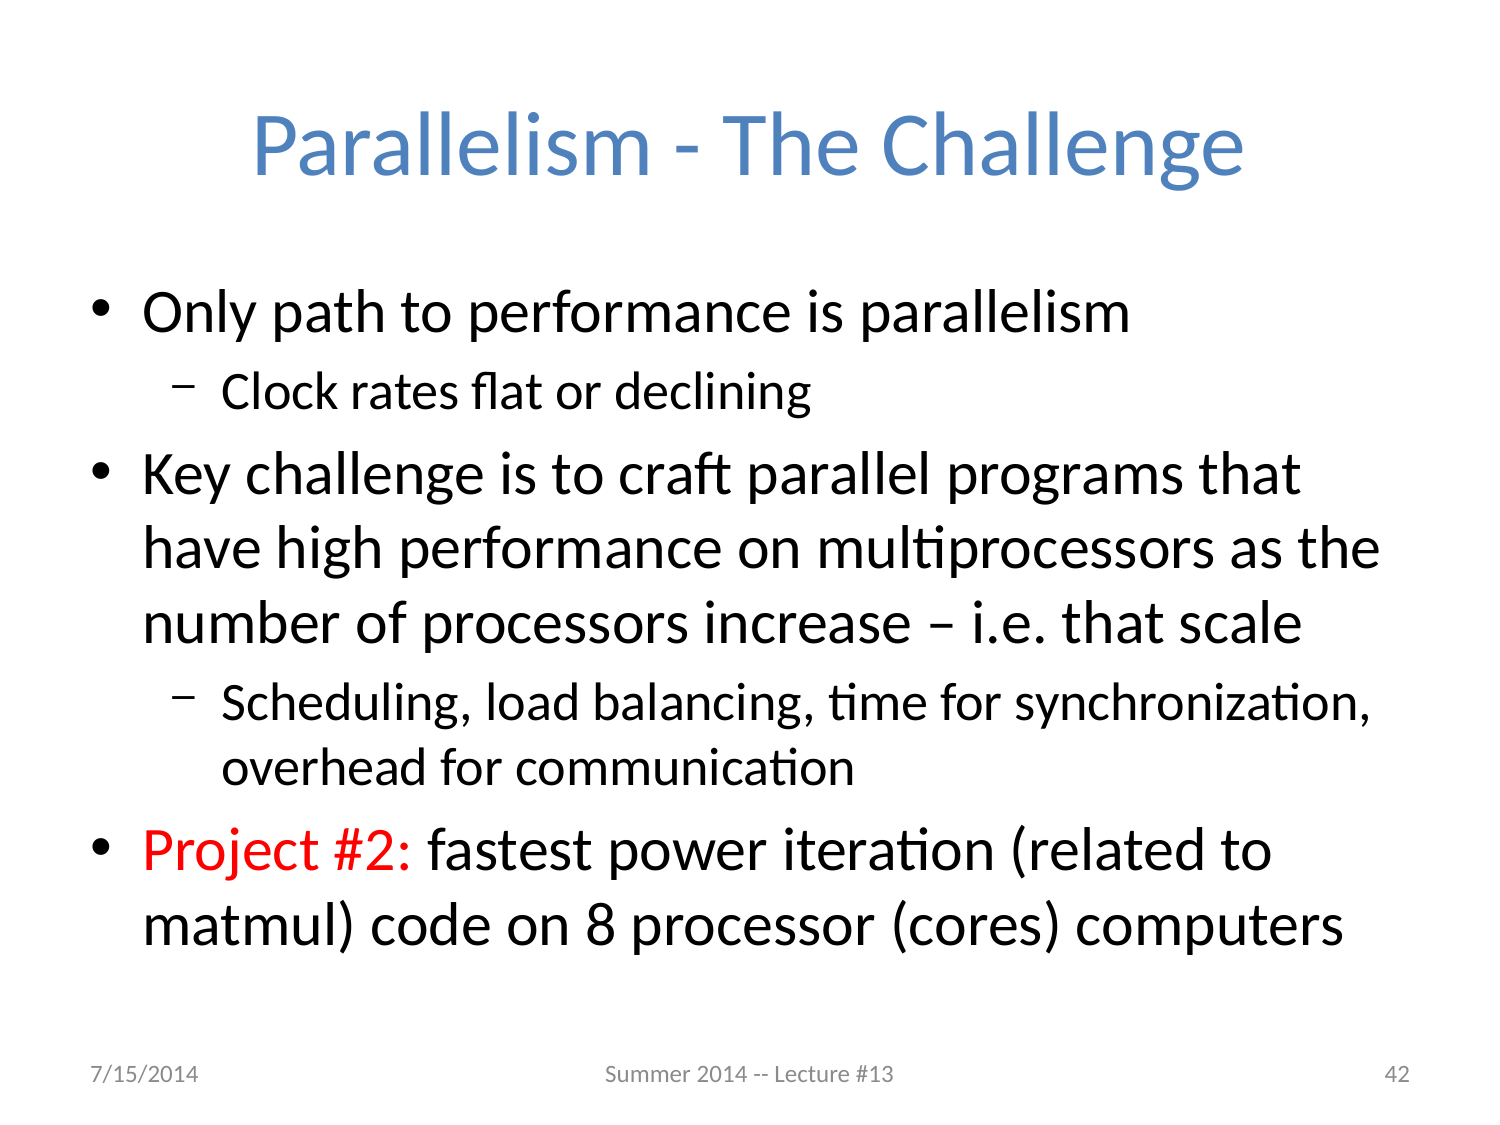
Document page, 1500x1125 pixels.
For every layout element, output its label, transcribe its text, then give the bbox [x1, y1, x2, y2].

title Parallelism - The Challenge [75, 45, 1425, 233]
slide_number <number> [1074, 1042, 1425, 1103]
footer Summer 2014 -- Lecture #13 [512, 1042, 988, 1103]
list Only path to performance is parallelism Clock rates flat or declining Key challenge is to craft parallel programs that have high performance on multiprocessors as the number of processors increase – i.e. that scale Scheduling, load balancing, time for synchronization, overhead for communication Project #2: fastest power iteration (related to matmul) code on 8 processor (cores) computers [75, 262, 1425, 1061]
slide_number 7/15/2014 [75, 1042, 425, 1103]
